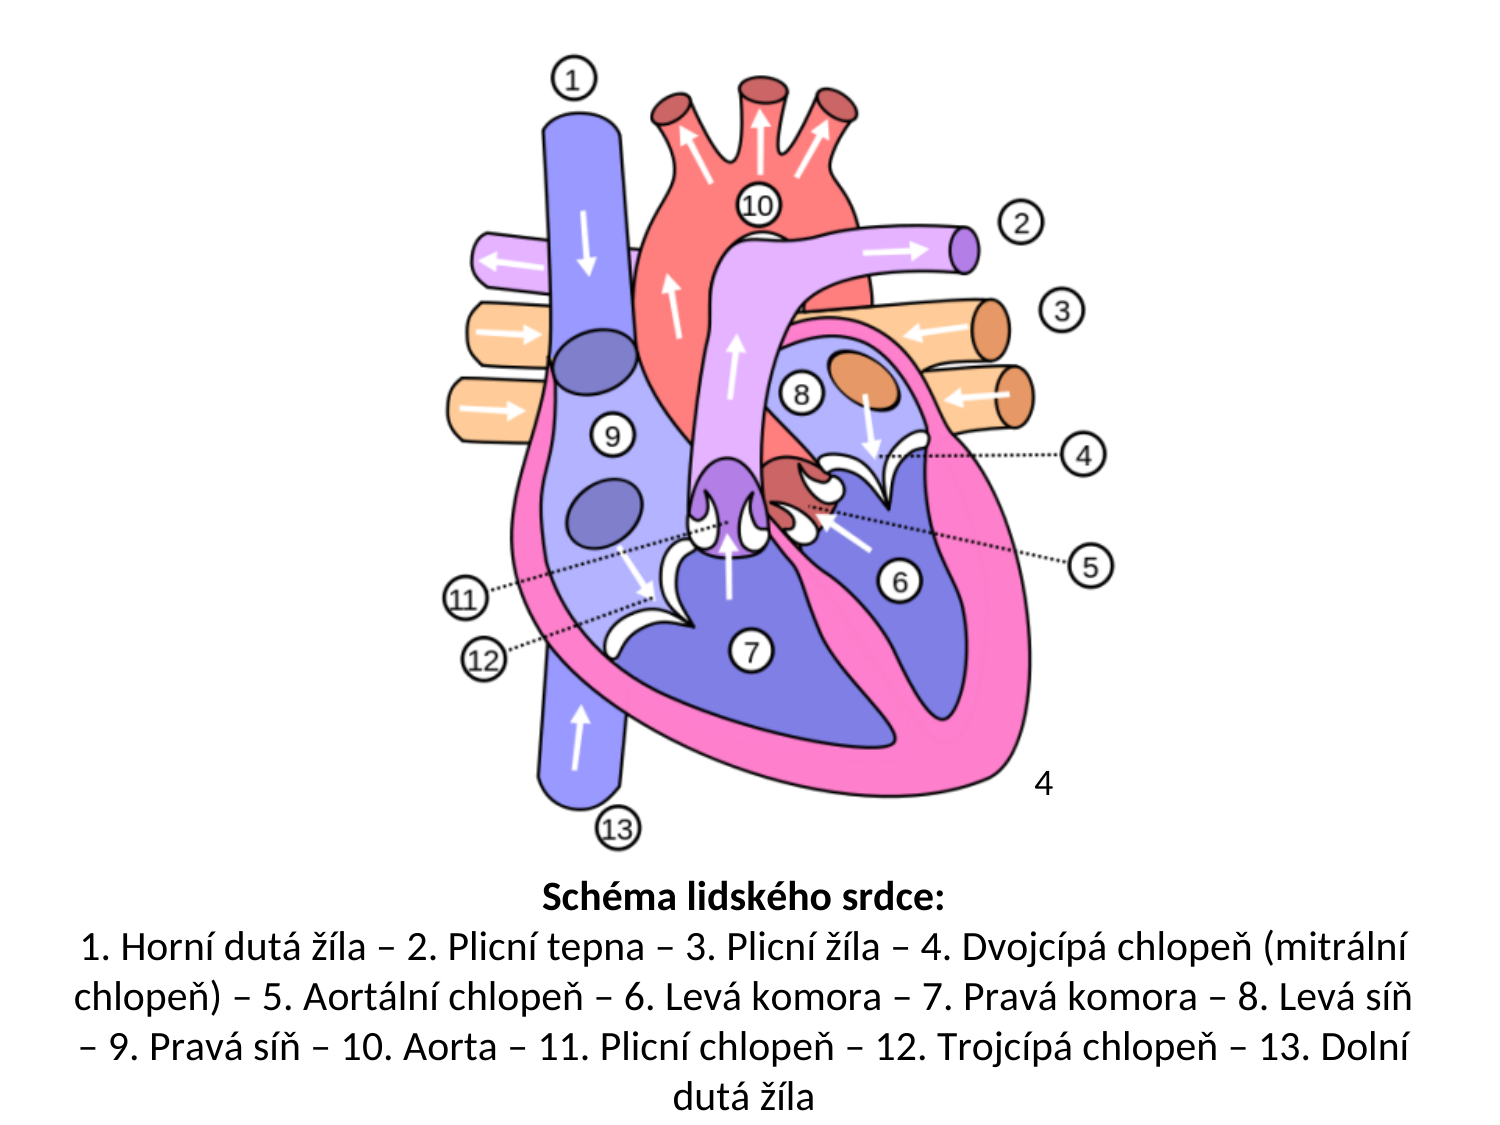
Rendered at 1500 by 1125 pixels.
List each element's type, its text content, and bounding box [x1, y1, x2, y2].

text_box Schéma lidského srdce: 1. Horní dutá žíla – 2. Plicní tepna – 3. Plicní žíla – 4. Dvojcípá chlopeň (mitrální chlopeň) – 5. Aortální chlopeň – 6. Levá komora – 7. Pravá komora – 8. Levá síň – 9. Pravá síň – 10. Aorta – 11. Plicní chlopeň – 12. Trojcípá chlopeň – 13. Dolní dutá žíla [58, 860, 1430, 1125]
text_box 4 [1019, 749, 1079, 811]
picture [351, 46, 1161, 856]
